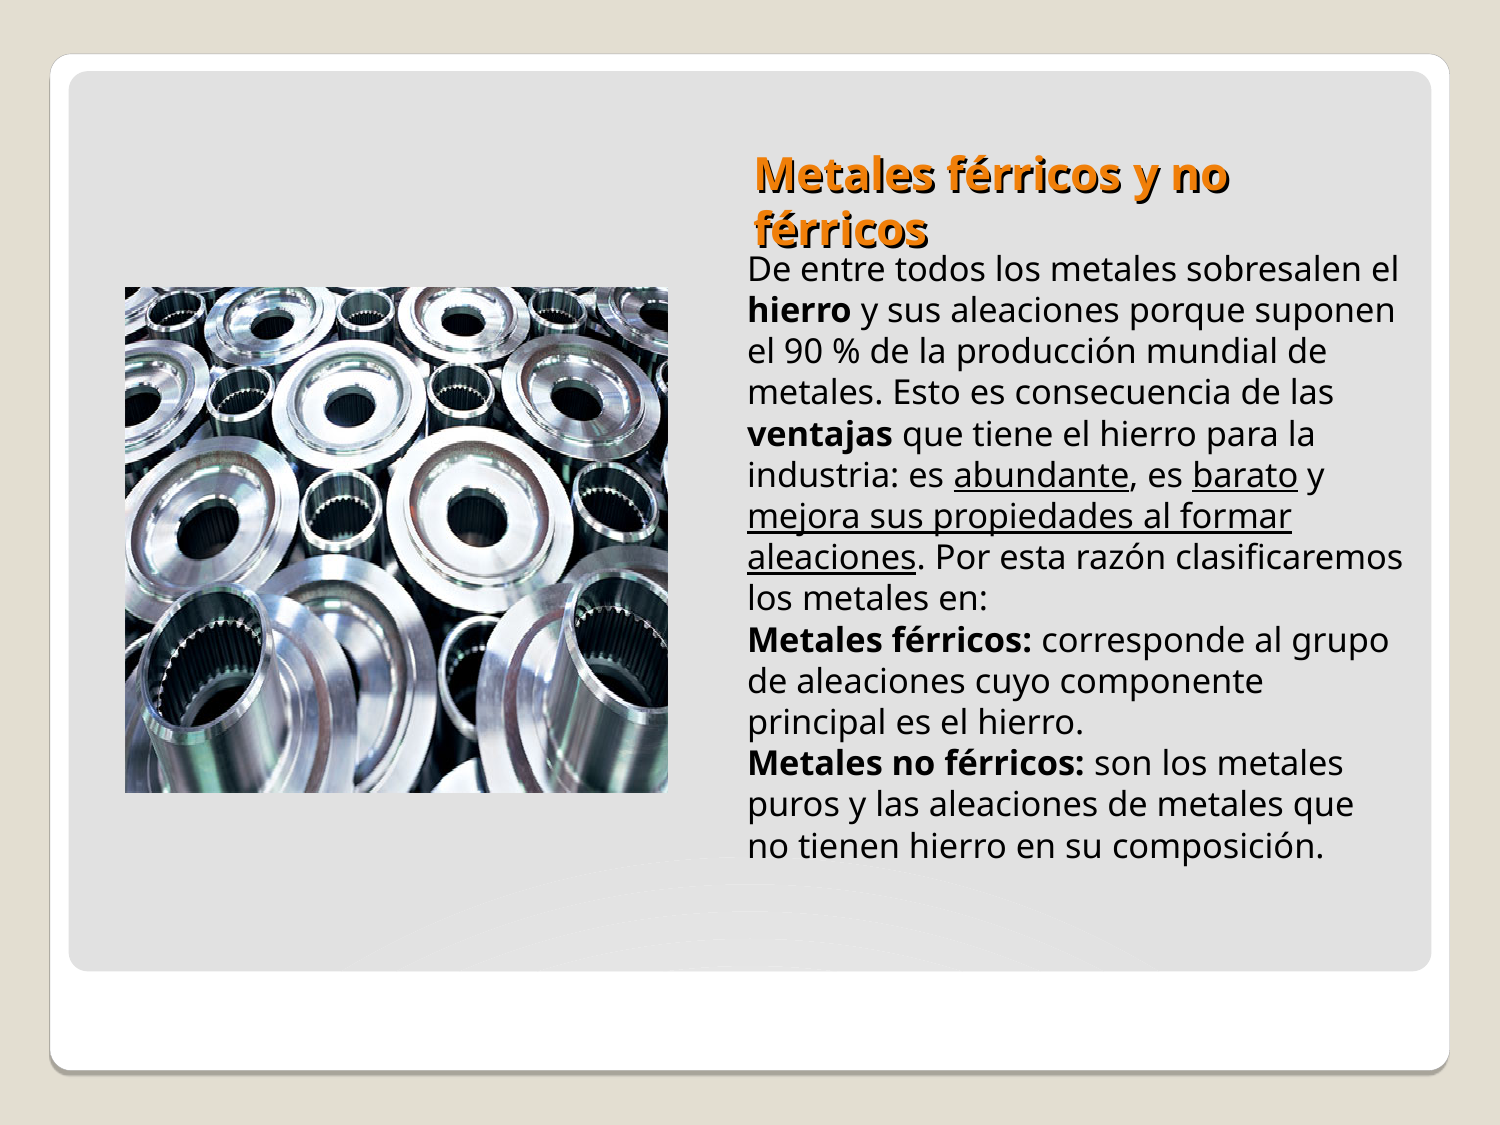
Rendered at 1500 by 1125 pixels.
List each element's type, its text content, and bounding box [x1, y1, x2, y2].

title Metales férricos y no férricos [738, 87, 1397, 231]
picture [125, 287, 668, 793]
list De entre todos los metales sobresalen el hierro y sus aleaciones porque suponen el 90 % de la producción mundial de metales. Esto es consecuencia de las ventajas que tiene el hierro para la industria: es abundante, es barato y mejora sus propiedades al formar aleaciones. Por esta razón clasificaremos los metales en: Metales férricos: corresponde al grupo de aleaciones cuyo componente principal es el hierro. Metales no férricos: son los metales puros y las aleaciones de metales que no tienen hierro en su composición. [726, 231, 1424, 946]
